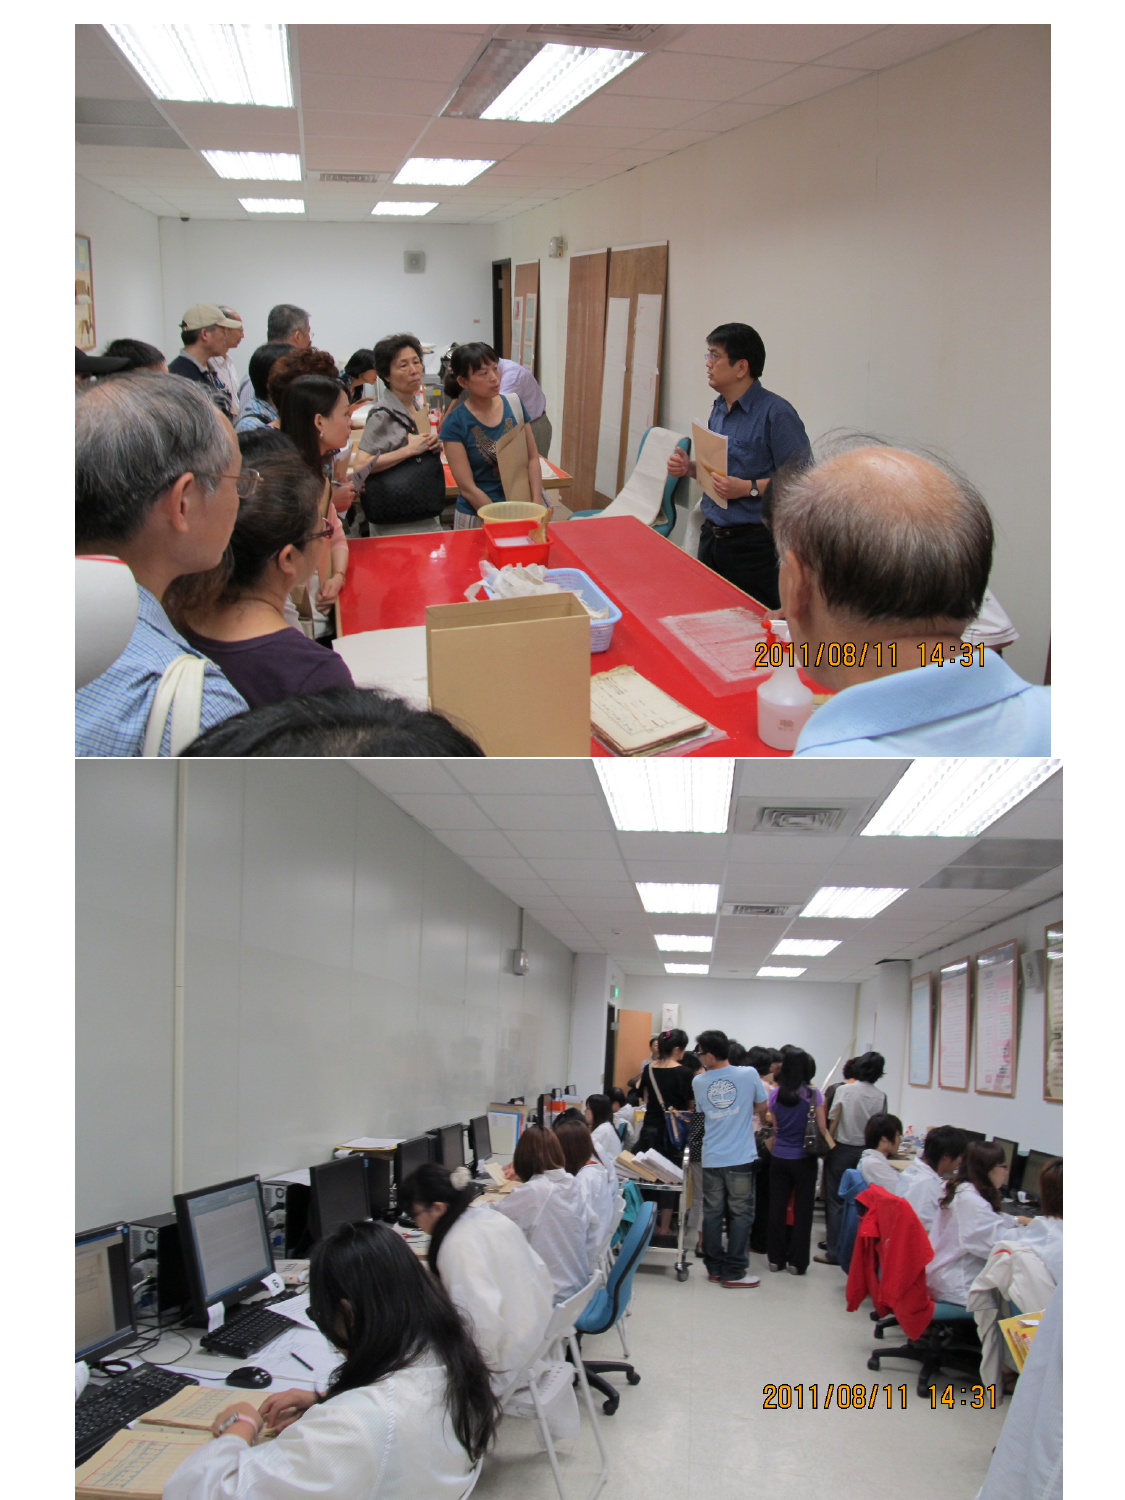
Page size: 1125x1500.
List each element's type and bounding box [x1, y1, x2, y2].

picture [75, 24, 1051, 757]
picture [75, 759, 1063, 1500]
